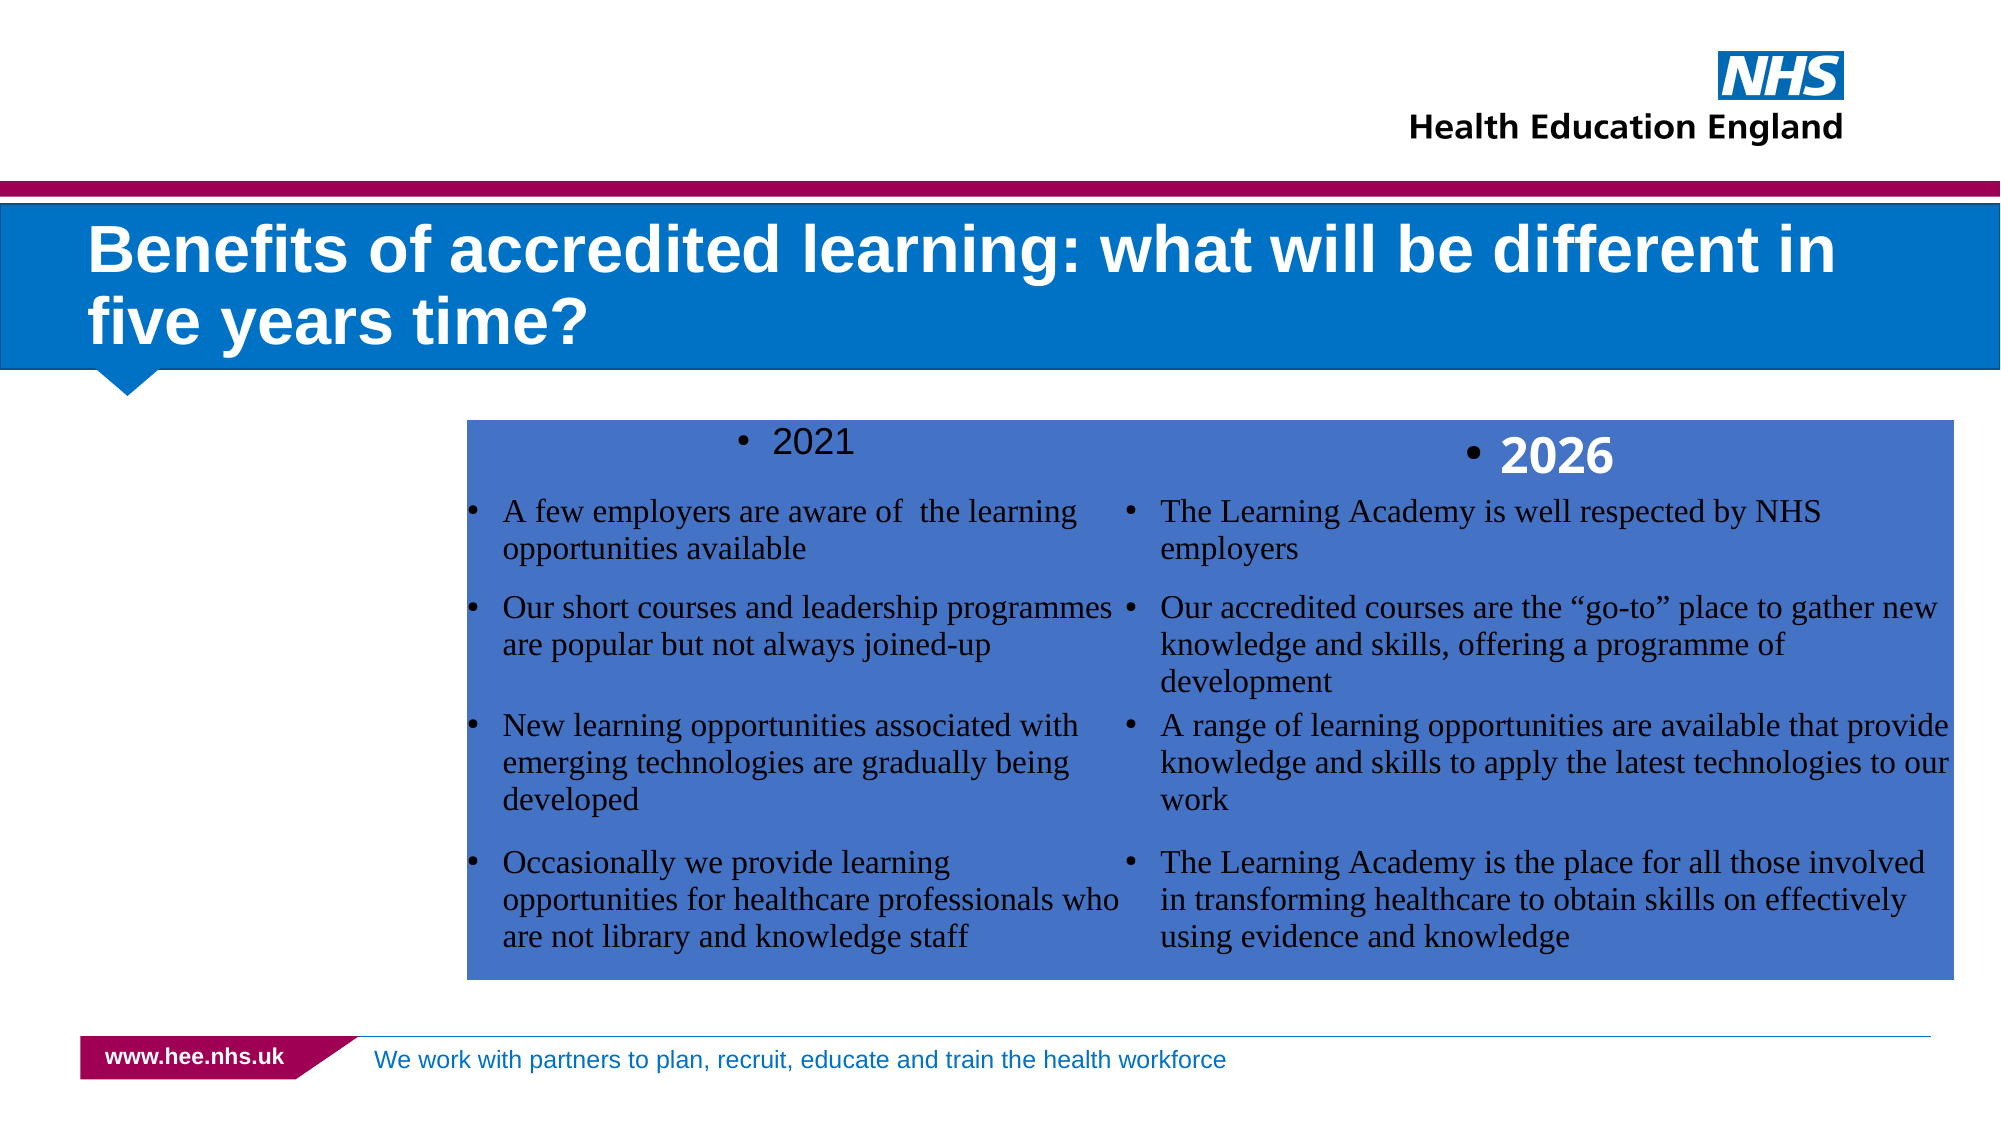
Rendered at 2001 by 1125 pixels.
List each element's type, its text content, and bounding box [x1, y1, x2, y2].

table_cell The Learning Academy is the place for all those involved in transforming healthcare to obtain skills on effectively using evidence and knowledge [1125, 843, 1954, 980]
table_header 2026 [1125, 420, 1954, 493]
table_cell Occasionally we provide learning opportunities for healthcare professionals who are not library and knowledge staff [467, 843, 1125, 980]
table_cell The Learning Academy is well respected by NHS employers [1125, 493, 1954, 589]
table_cell Our short courses and leadership programmes are popular but not always joined-up [467, 589, 1125, 707]
table_header 2021 [467, 420, 1125, 493]
table_cell Our accredited courses are the “go-to” place to gather new knowledge and skills, offering a programme of development [1125, 589, 1954, 707]
table_cell New learning opportunities associated with emerging technologies are gradually being developed [467, 707, 1125, 843]
table_cell A range of learning opportunities are available that provide knowledge and skills to apply the latest technologies to our work [1125, 707, 1954, 843]
title Benefits of accredited learning: what will be different in five years time? [72, 204, 1931, 369]
table_cell A few employers are aware of the learning opportunities available [467, 493, 1125, 589]
